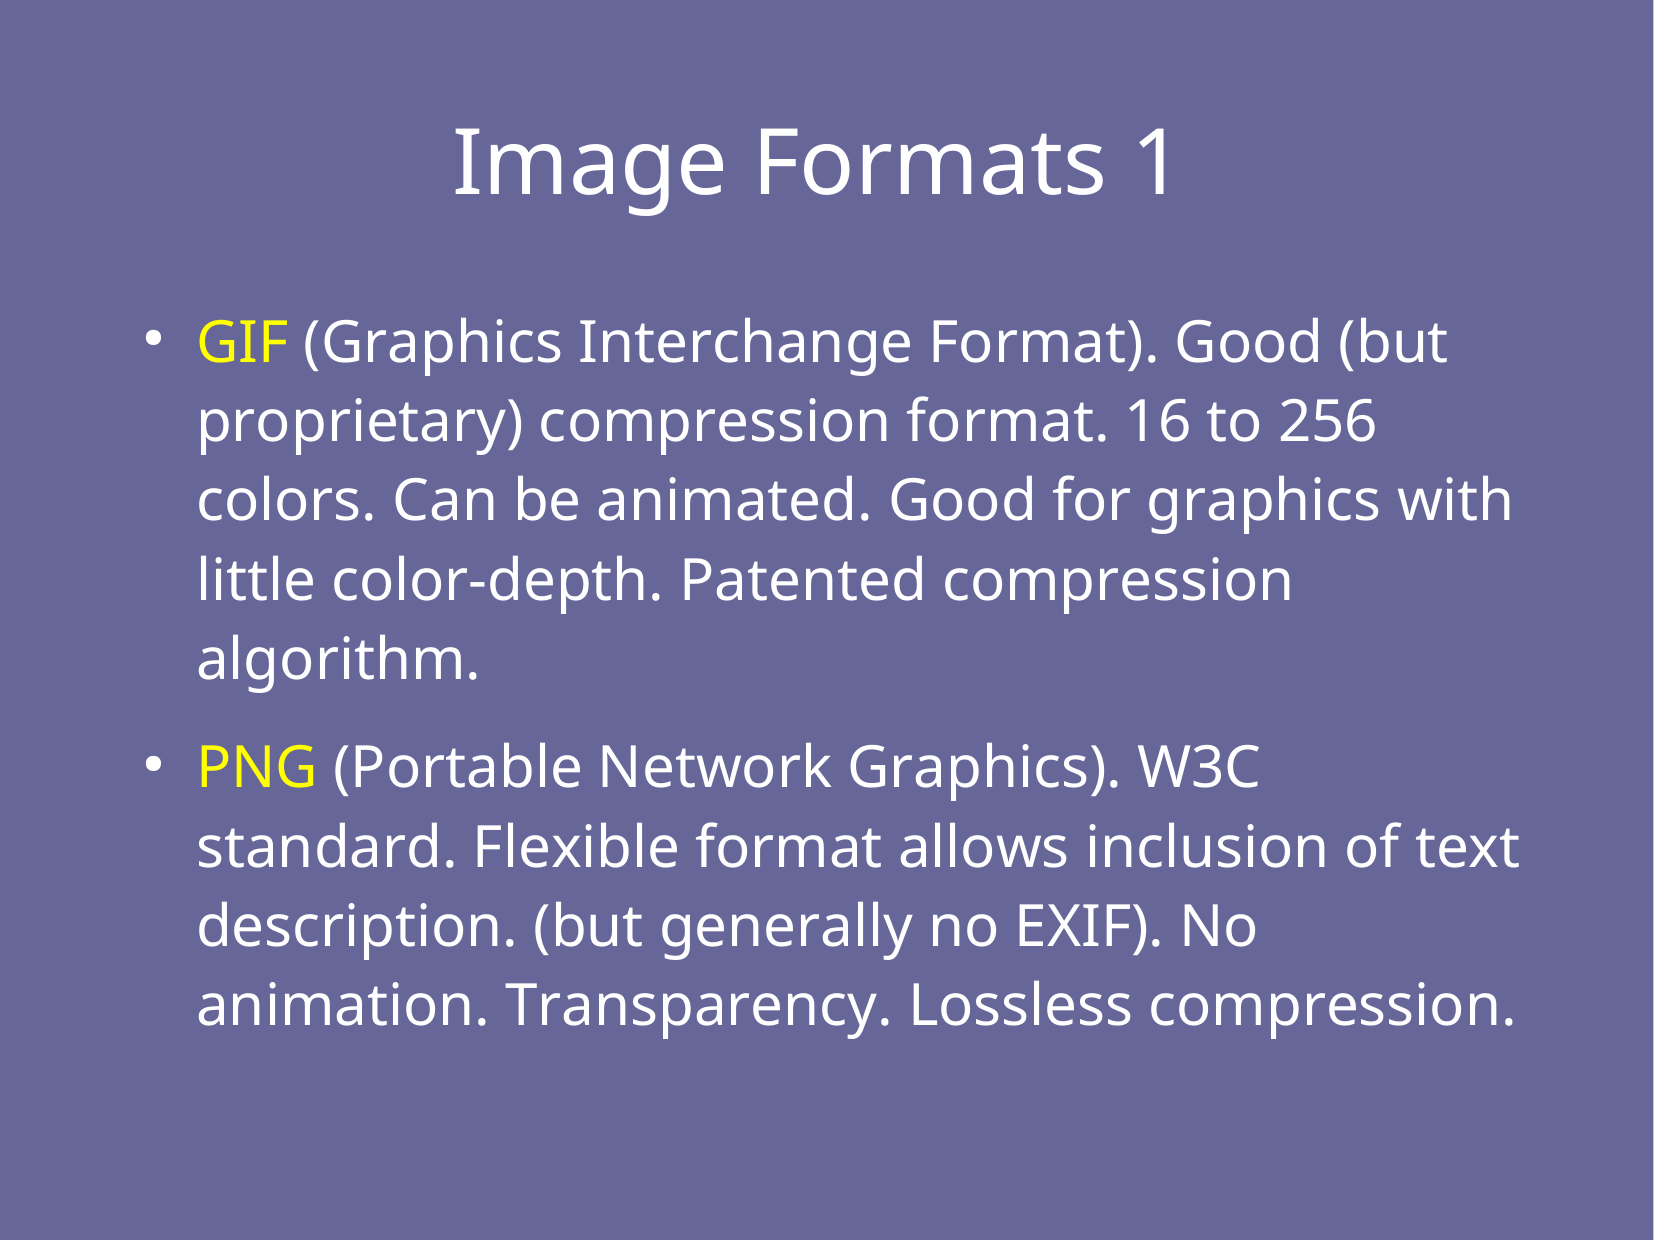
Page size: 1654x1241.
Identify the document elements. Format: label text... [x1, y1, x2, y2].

title Image Formats 1 [112, 55, 1525, 263]
list GIF (Graphics Interchange Format). Good (but proprietary) compression format. 16 to 256 colors. Can be animated. Good for graphics with little color-depth. Patented compression algorithm. PNG (Portable Network Graphics). W3C standard. Flexible format allows inclusion of text description. (but generally no EXIF). No animation. Transparency. Lossless compression. [125, 300, 1538, 1082]
